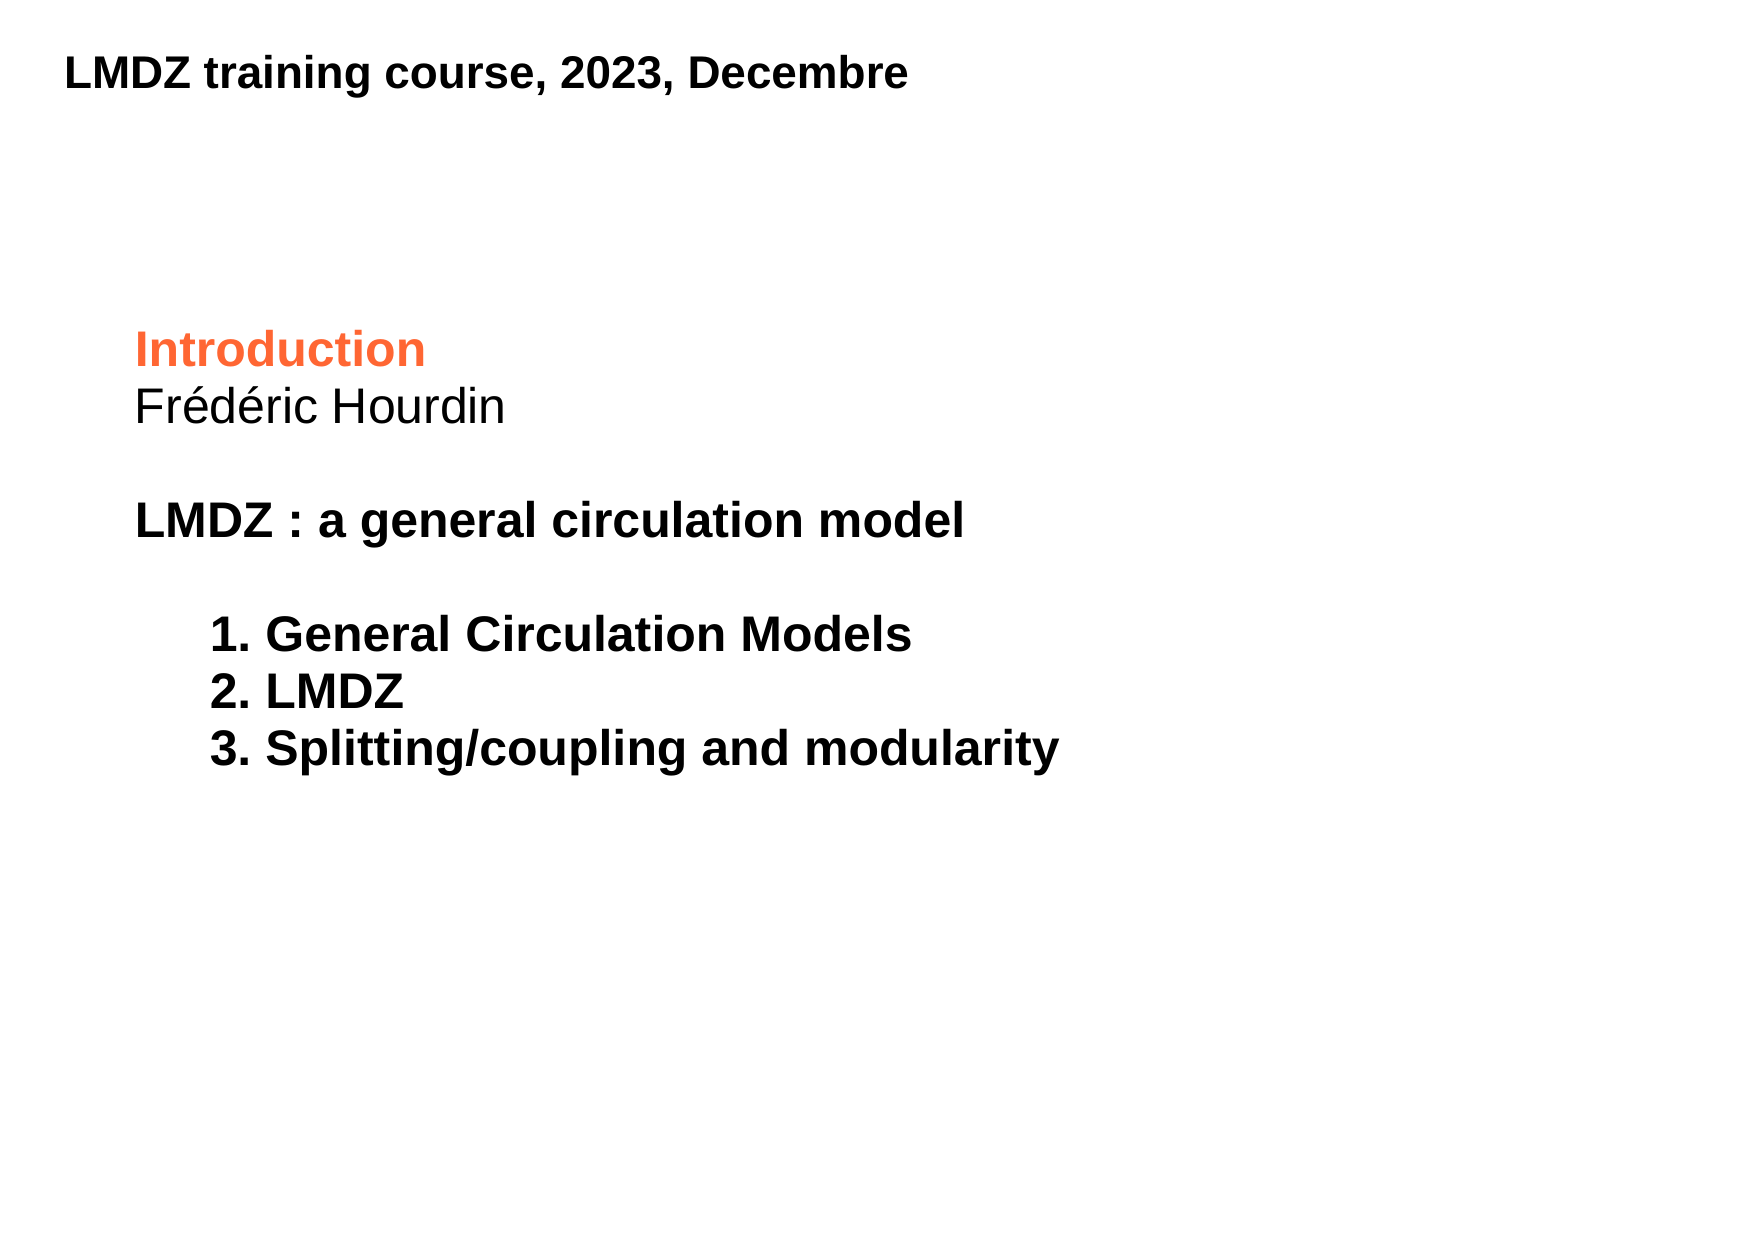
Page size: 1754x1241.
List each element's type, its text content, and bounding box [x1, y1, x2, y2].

text_box LMDZ training course, 2023, Decembre [49, 38, 925, 107]
text_box Introduction Frédéric Hourdin LMDZ : a general circulation model 1. General Circulation Models 2. LMDZ 3. Splitting/coupling and modularity [120, 253, 1230, 1070]
